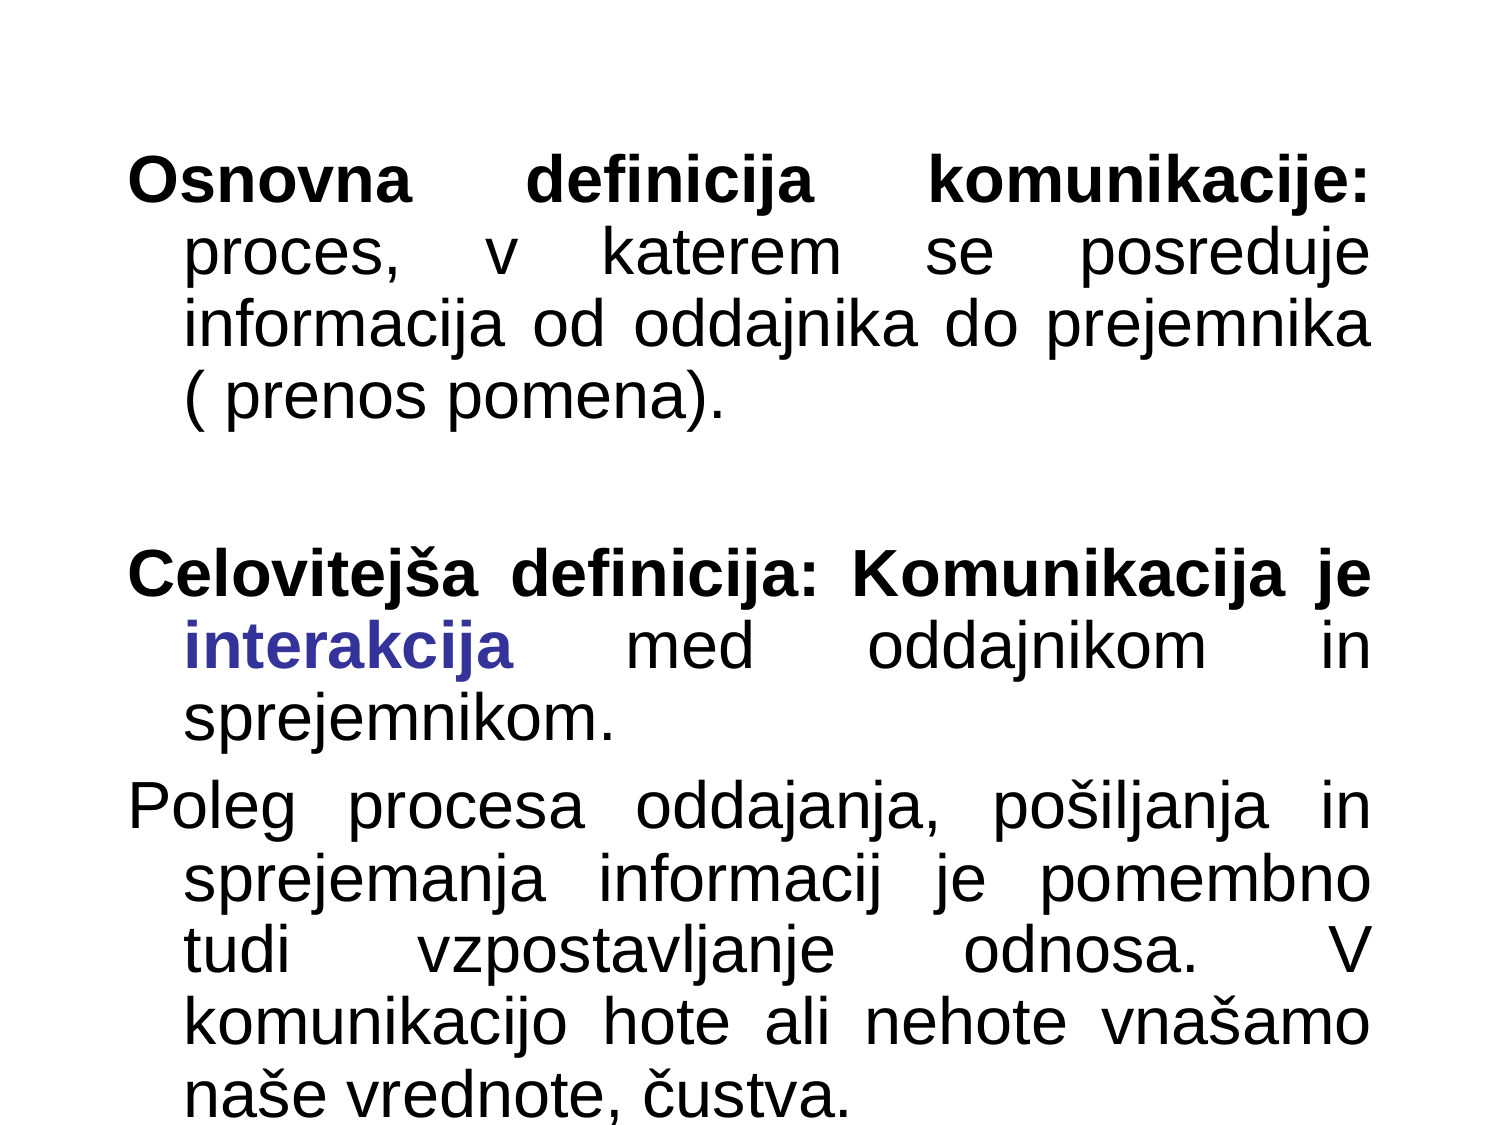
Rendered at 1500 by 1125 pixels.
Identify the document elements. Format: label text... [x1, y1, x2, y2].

list Osnovna definicija komunikacije: proces, v katerem se posreduje informacija od oddajnika do prejemnika ( prenos pomena). Celovitejša definicija: Komunikacija je interakcija med oddajnikom in sprejemnikom. Poleg procesa oddajanja, pošiljanja in sprejemanja informacij je pomembno tudi vzpostavljanje odnosa. V komunikacijo hote ali nehote vnašamo naše vrednote, čustva. [112, 137, 1388, 1125]
